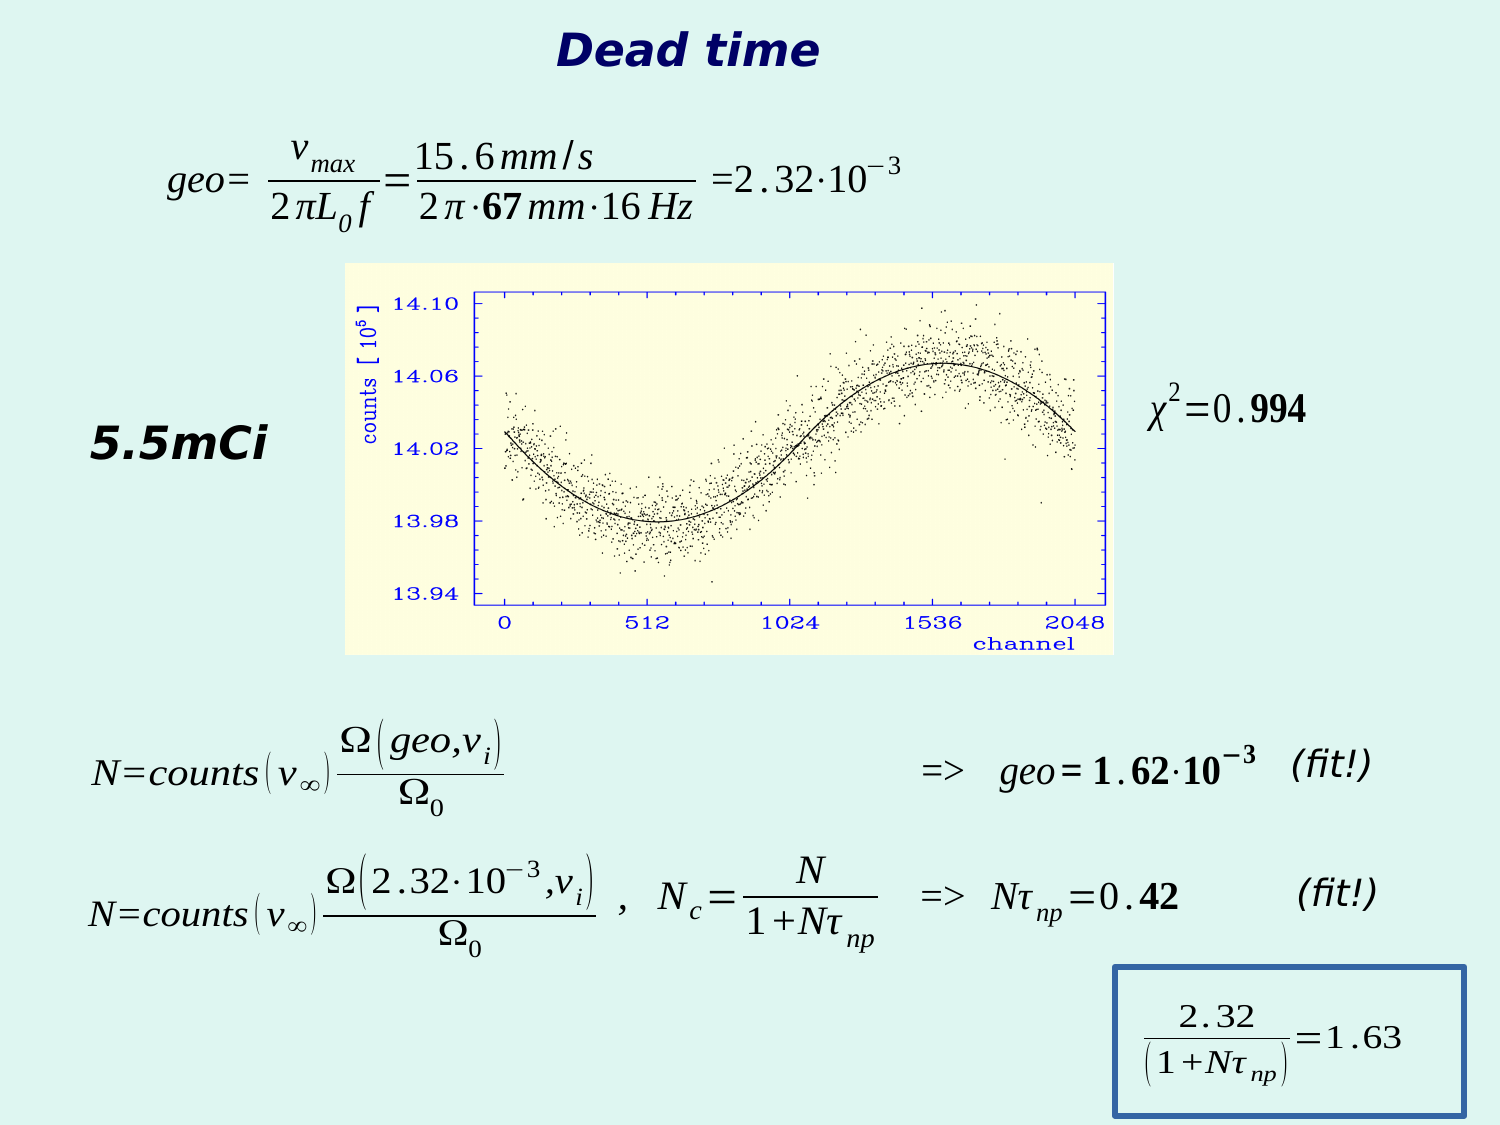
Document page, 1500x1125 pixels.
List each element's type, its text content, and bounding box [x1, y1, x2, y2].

chart [78, 716, 521, 822]
chart [1131, 998, 1417, 1089]
text_box (fit!) [1275, 732, 1401, 793]
text_box (fit!) [1281, 861, 1394, 922]
text_box 5.5mCi [74, 405, 283, 481]
picture [345, 264, 1115, 657]
text_box Dead time [540, 13, 951, 84]
chart [892, 740, 1269, 793]
chart [154, 125, 915, 237]
chart [75, 848, 1193, 961]
chart [1135, 377, 1321, 432]
